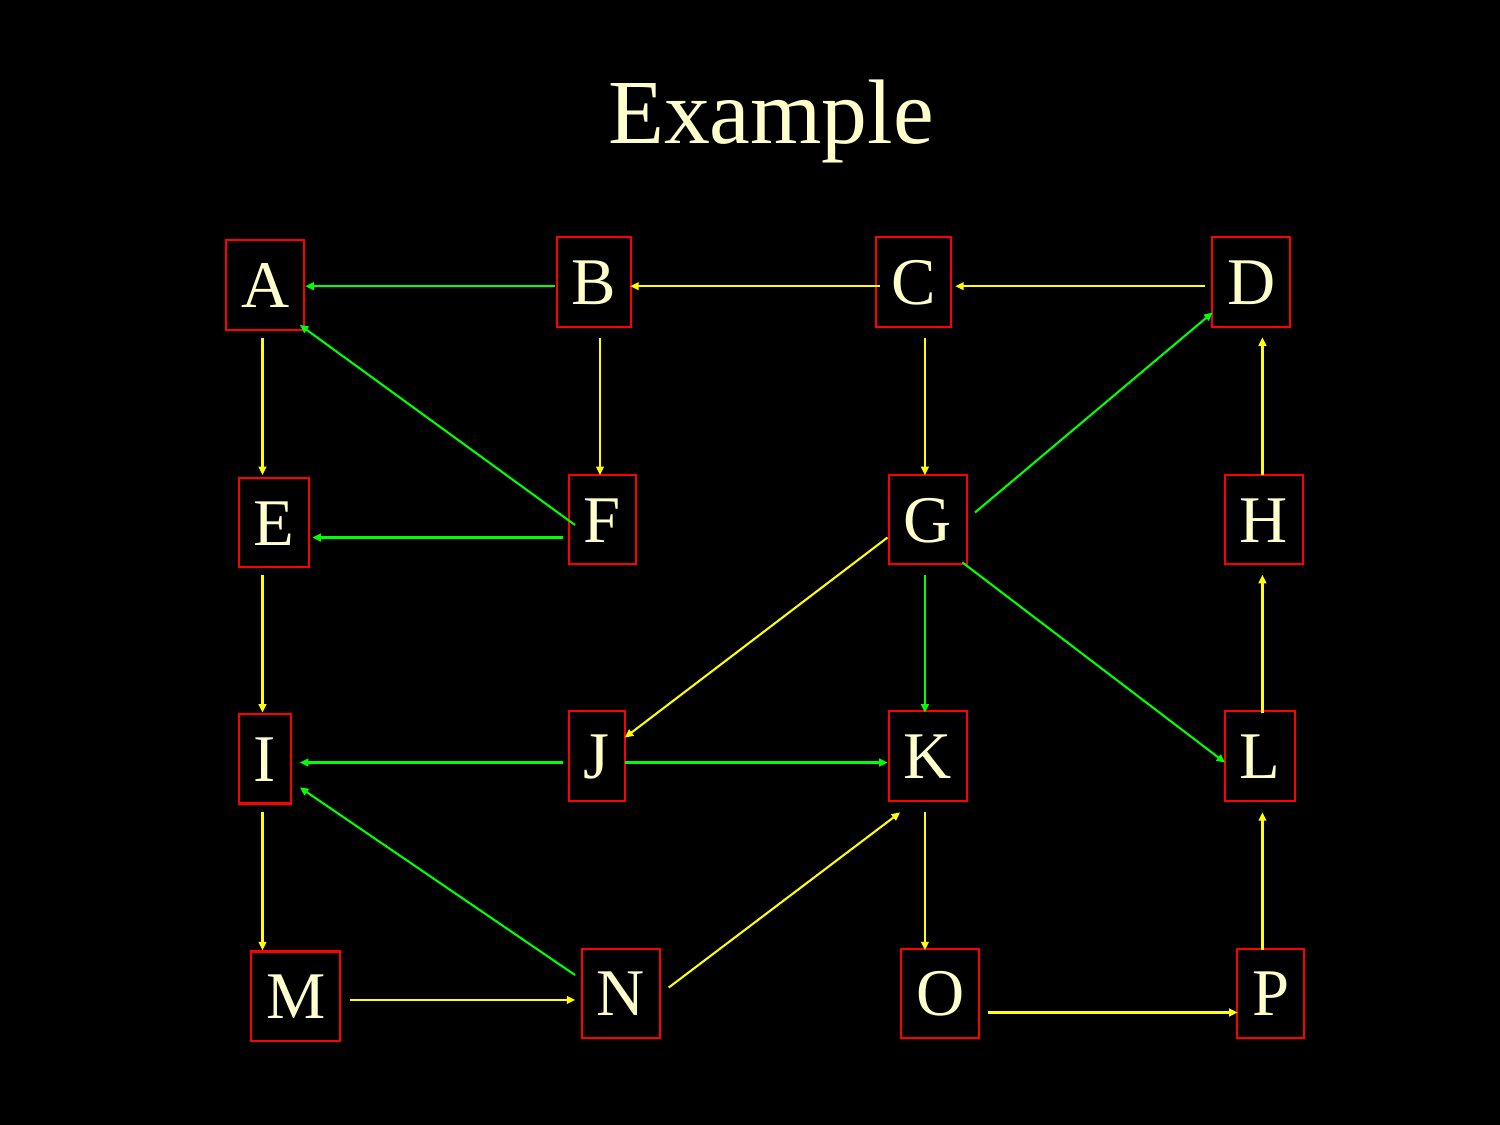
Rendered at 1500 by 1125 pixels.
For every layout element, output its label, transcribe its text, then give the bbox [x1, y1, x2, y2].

text_box N [581, 948, 660, 1039]
text_box D [1212, 237, 1291, 327]
text_box I [238, 713, 291, 804]
text_box L [1224, 711, 1296, 801]
text_box F [569, 474, 636, 565]
text_box C [876, 237, 951, 327]
text_box G [888, 474, 967, 565]
text_box E [238, 477, 310, 568]
text_box M [251, 951, 341, 1042]
text_box O [901, 948, 980, 1039]
text_box K [888, 711, 967, 801]
text_box H [1224, 474, 1303, 565]
text_box J [569, 711, 625, 801]
text_box B [556, 237, 632, 327]
text_box A [226, 240, 305, 330]
title Example [42, 37, 1500, 188]
text_box P [1237, 948, 1305, 1039]
